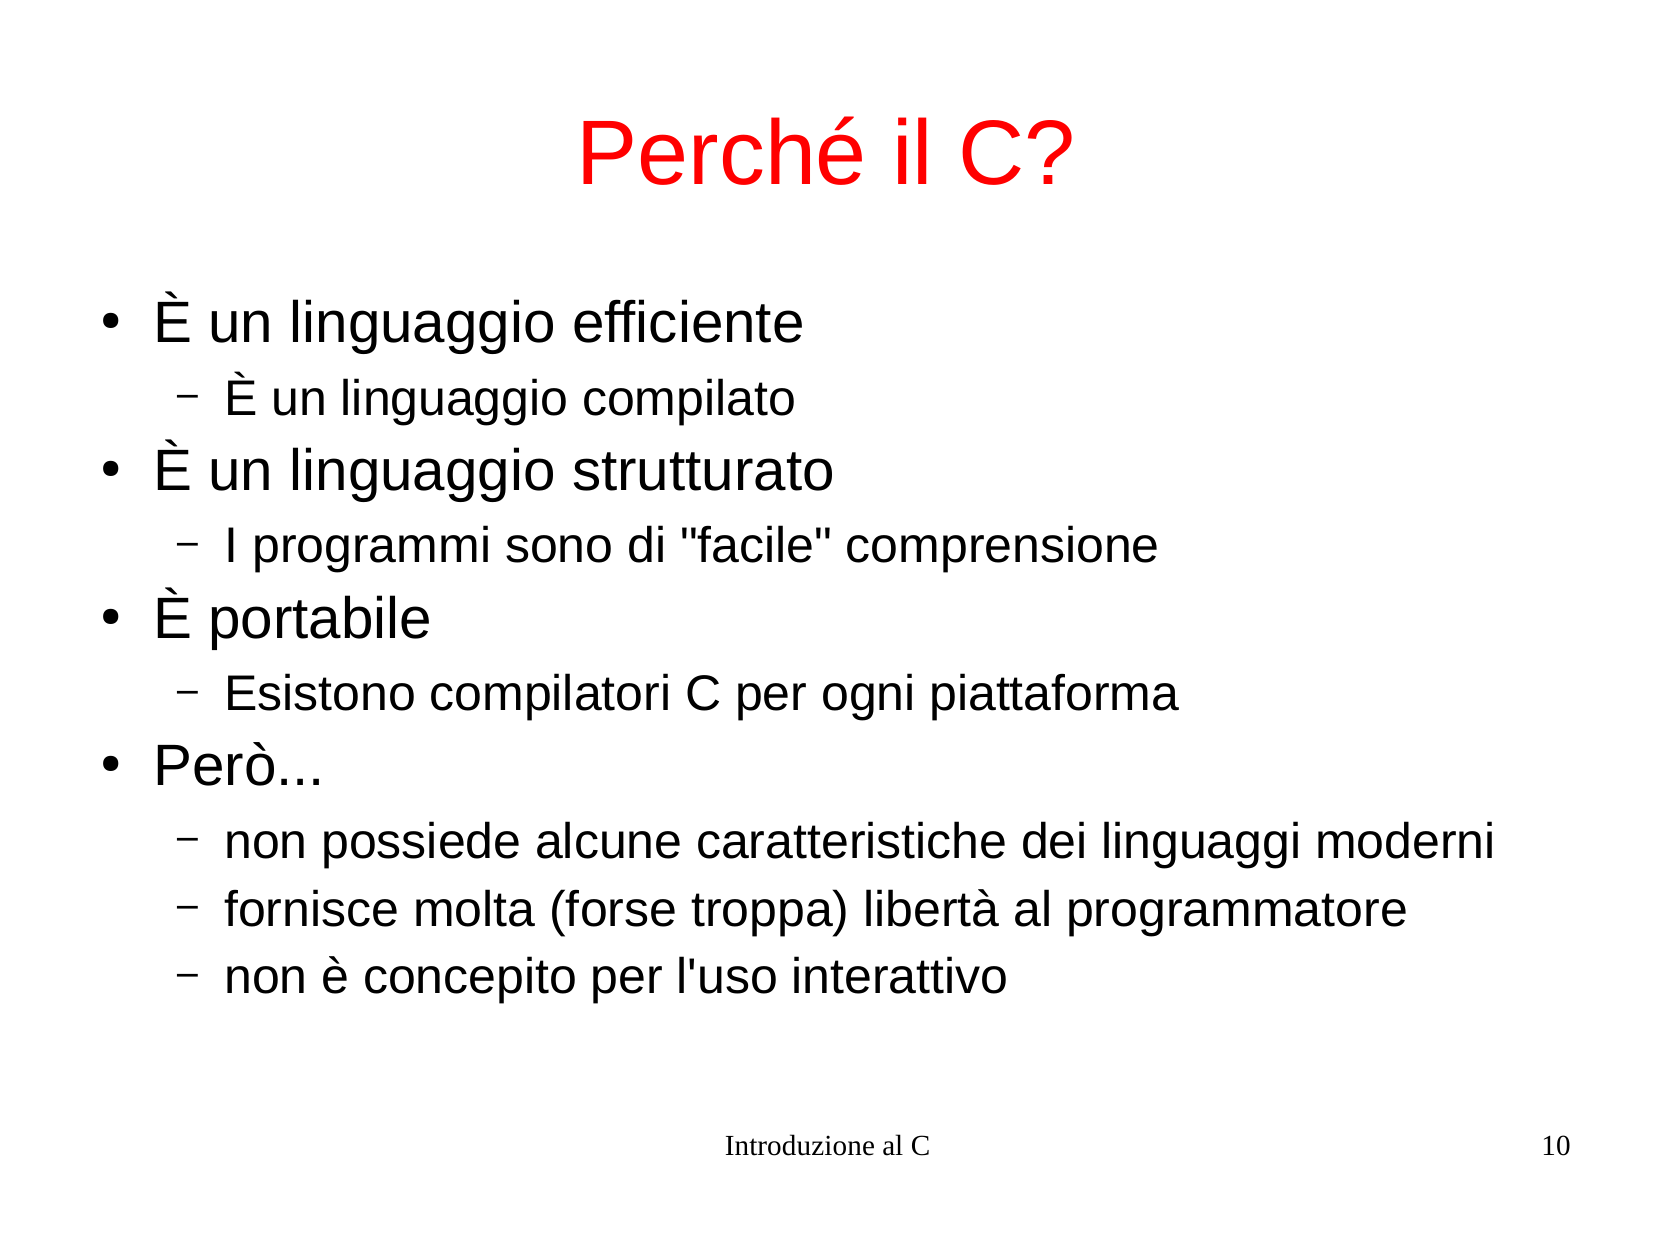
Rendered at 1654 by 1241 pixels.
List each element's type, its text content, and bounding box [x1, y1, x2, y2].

title Perché il C? [82, 49, 1571, 257]
list È un linguaggio efficiente È un linguaggio compilato È un linguaggio strutturato I programmi sono di "facile" comprensione È portabile Esistono compilatori C per ogni piattaforma Però... non possiede alcune caratteristiche dei linguaggi moderni fornisce molta (forse troppa) libertà al programmatore non è concepito per l'uso interattivo [82, 290, 1571, 1121]
